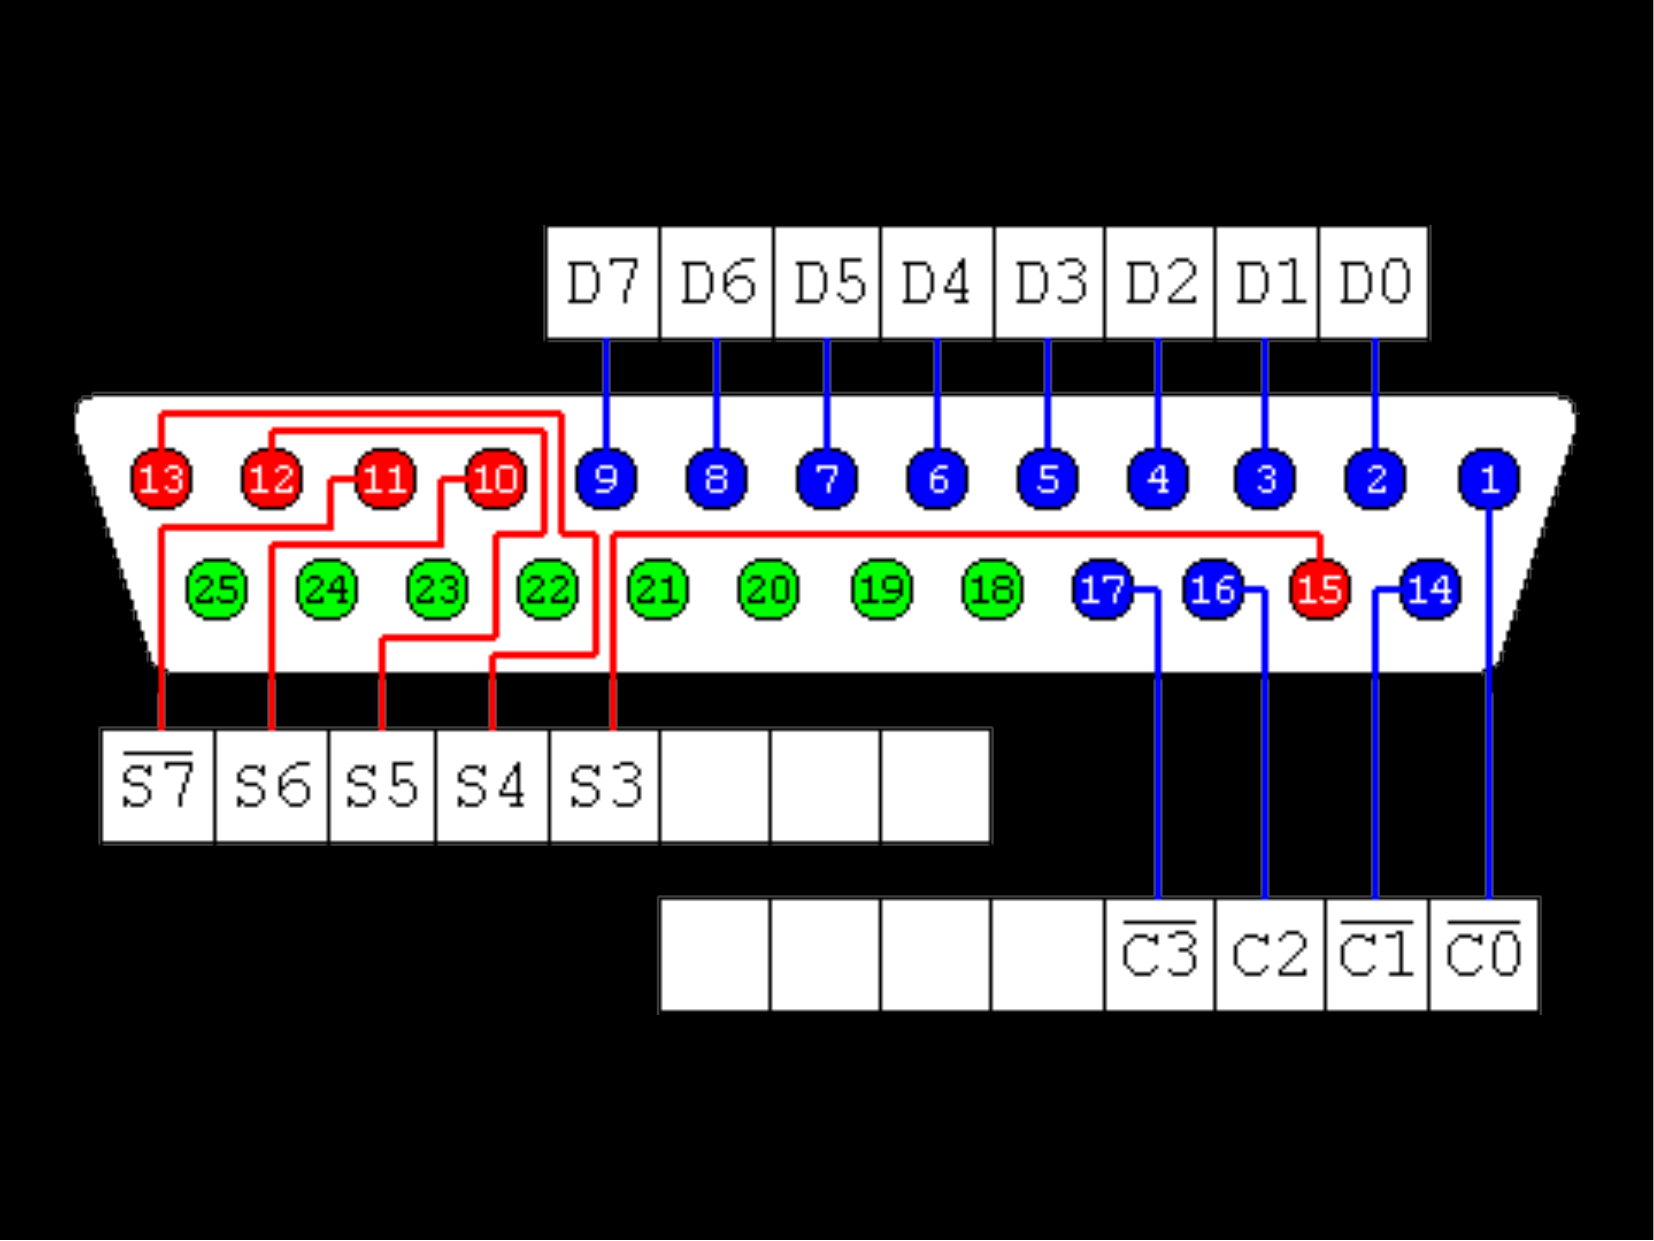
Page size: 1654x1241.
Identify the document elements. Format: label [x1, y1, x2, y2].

picture [73, 225, 1580, 1015]
